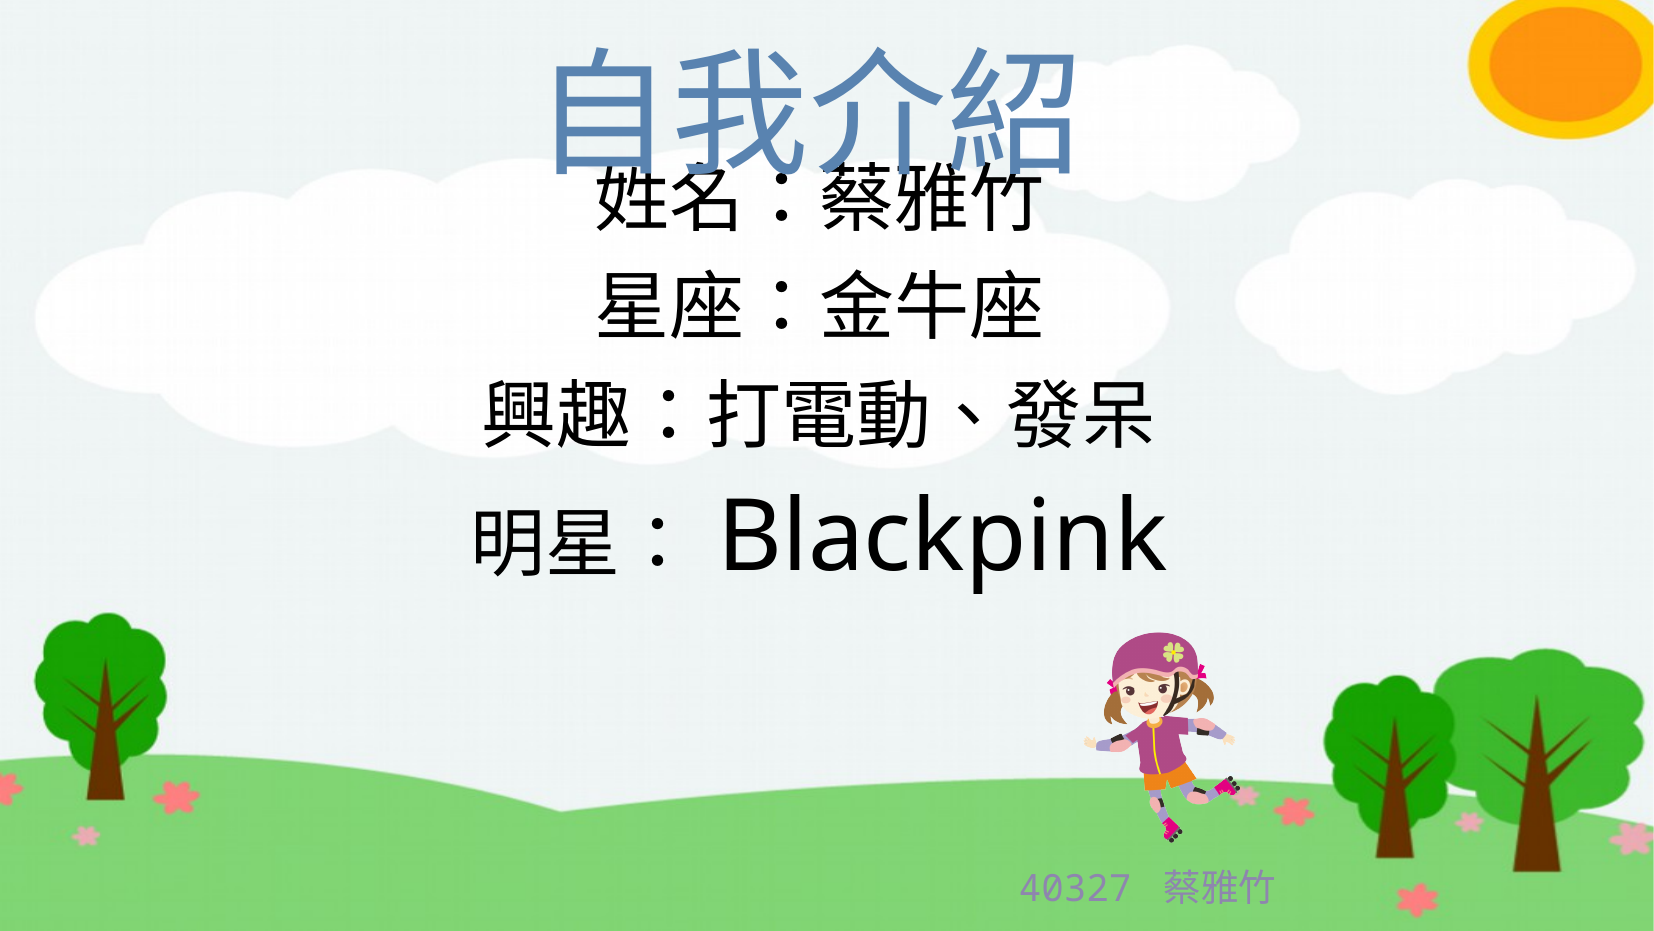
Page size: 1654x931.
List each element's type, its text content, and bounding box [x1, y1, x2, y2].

subtitle 姓名：蔡雅竹 星座：金牛座 興趣：打電動、發呆 明星：Blackpink [442, 206, 1196, 644]
text_box 40327 蔡雅竹 [1003, 850, 1359, 904]
picture [0, 0, 1654, 931]
title 自我介紹 [534, 0, 1120, 207]
